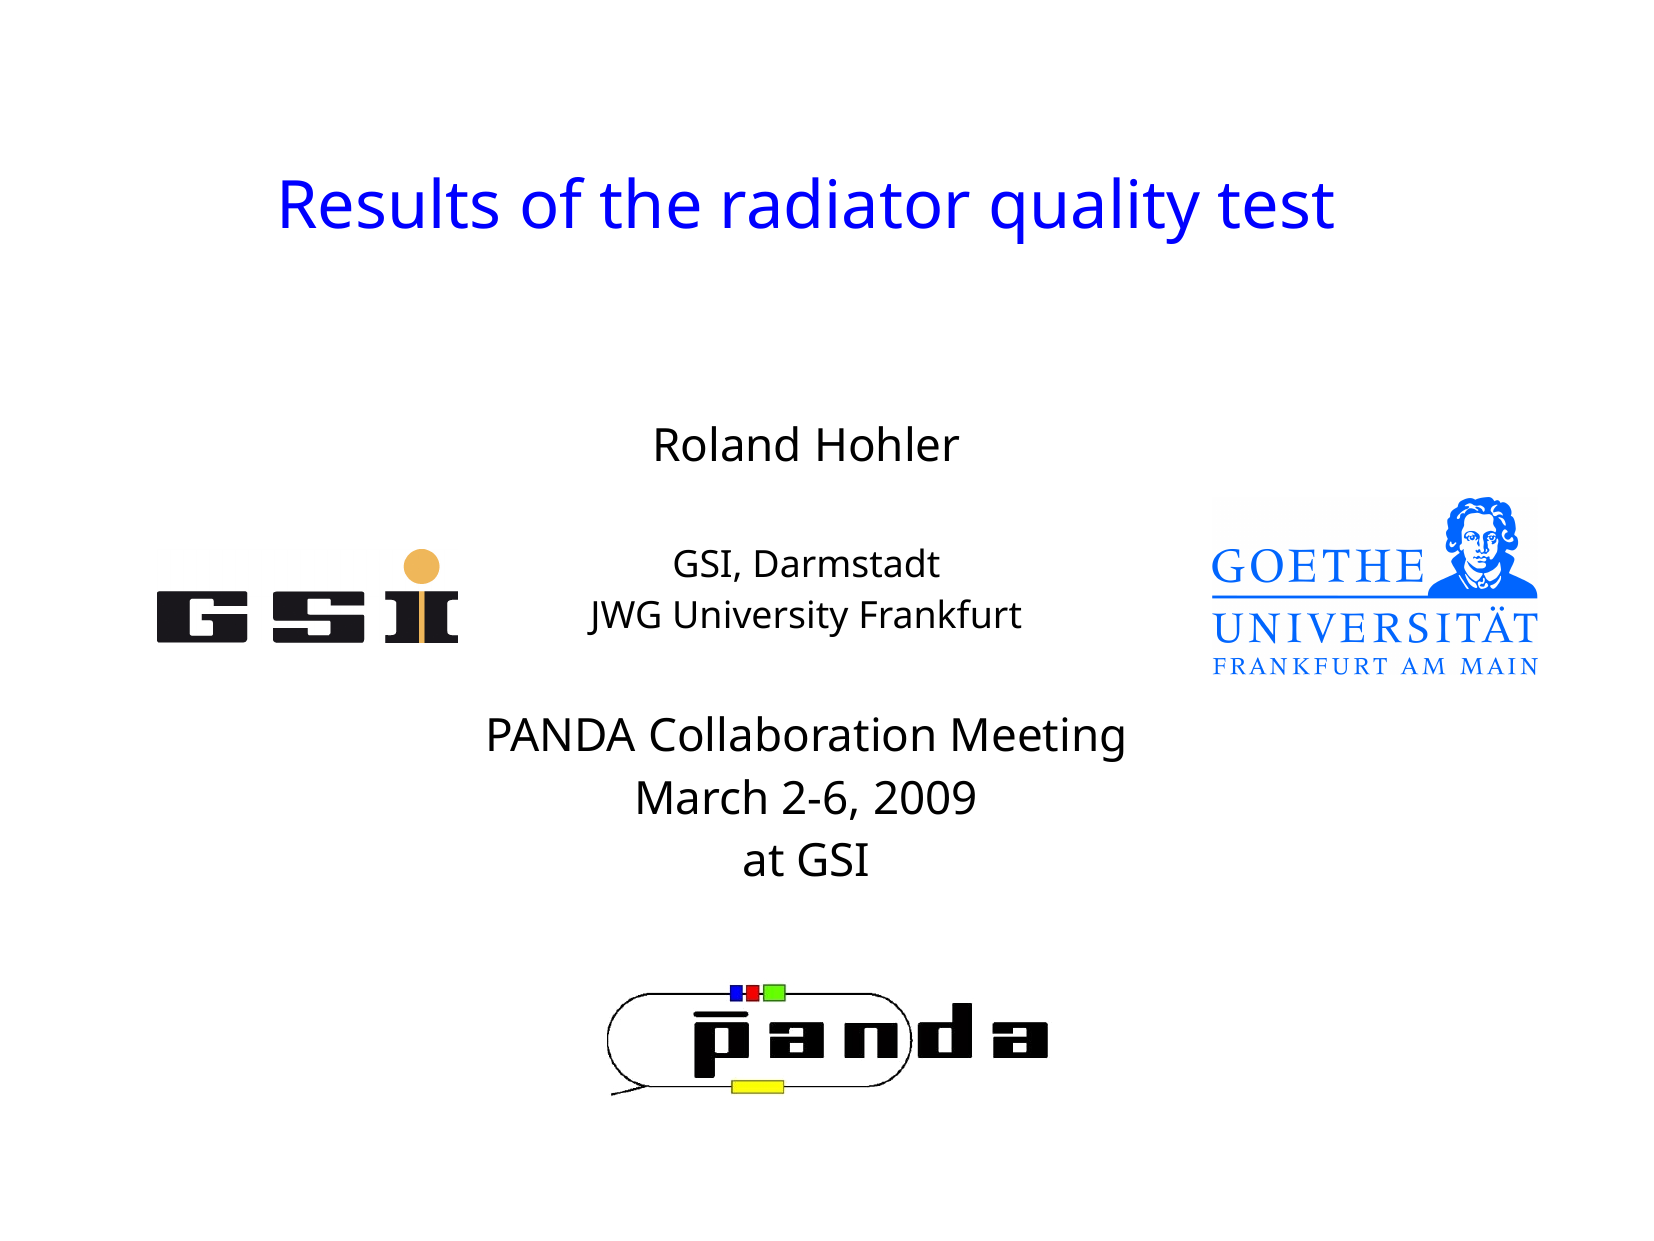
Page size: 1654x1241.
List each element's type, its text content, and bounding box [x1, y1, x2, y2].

picture [1212, 497, 1538, 676]
picture [563, 937, 1089, 1142]
picture [157, 549, 458, 643]
text_box Results of the radiator quality test Roland Hohler GSI, Darmstadt JWG University Frankfurt PANDA Collaboration Meeting March 2-6, 2009 at GSI [261, 150, 1392, 914]
